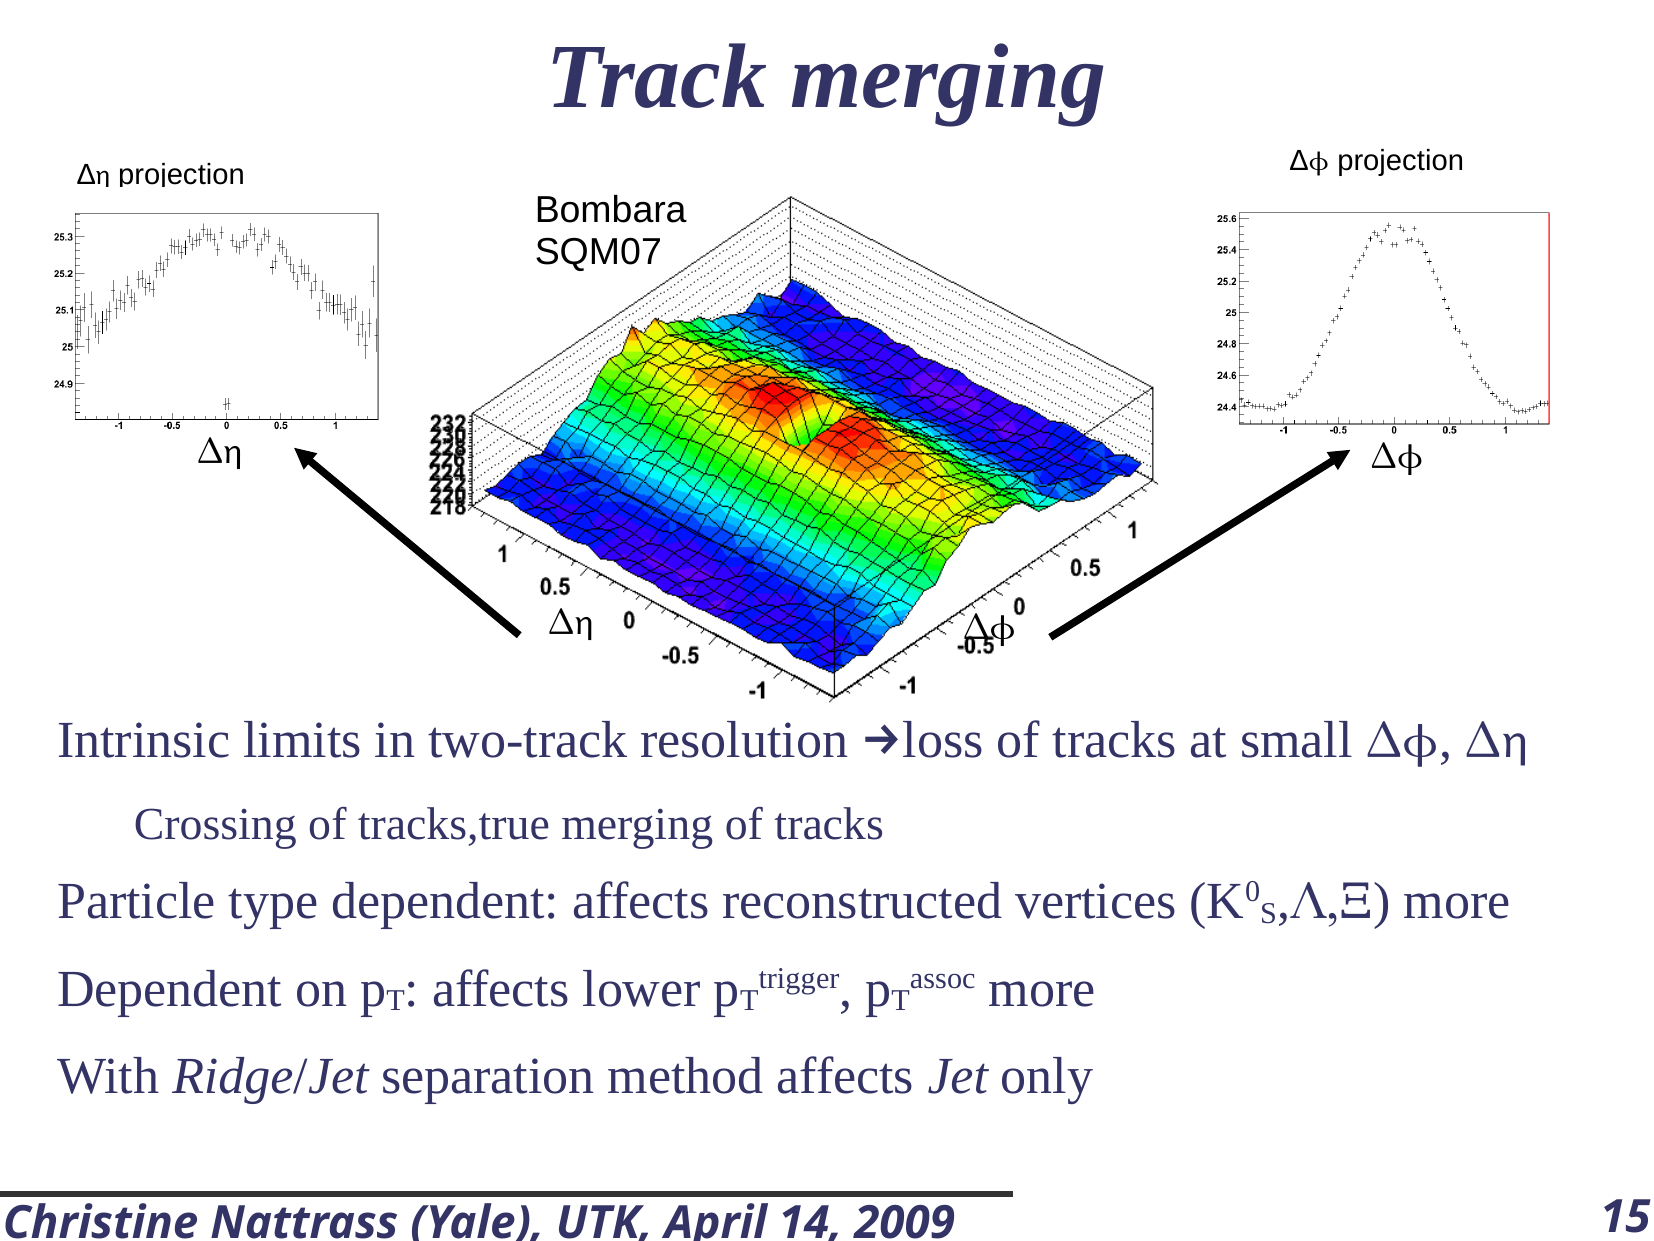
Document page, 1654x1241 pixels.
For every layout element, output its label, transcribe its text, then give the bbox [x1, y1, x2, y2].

text_box  [1353, 442, 1553, 510]
text_box ∆ projection [1275, 136, 1564, 185]
text_box  [179, 438, 369, 505]
picture [37, 180, 1588, 711]
title Track merging [82, 0, 1571, 180]
text_box  [945, 613, 1146, 681]
text_box ∆ projection [62, 149, 351, 187]
list Intrinsic limits in two-track resolution →loss of tracks at small ,  Crossing of tracks,true merging of tracks Particle type dependent: affects reconstructed vertices (K0S,,) more Dependent on pT: affects lower pTtrigger, pTassoc more With Ridge/Jet separation method affects Jet only [39, 711, 1619, 1144]
text_box  [530, 608, 720, 676]
text_box Bombara SQM07 [520, 181, 746, 281]
